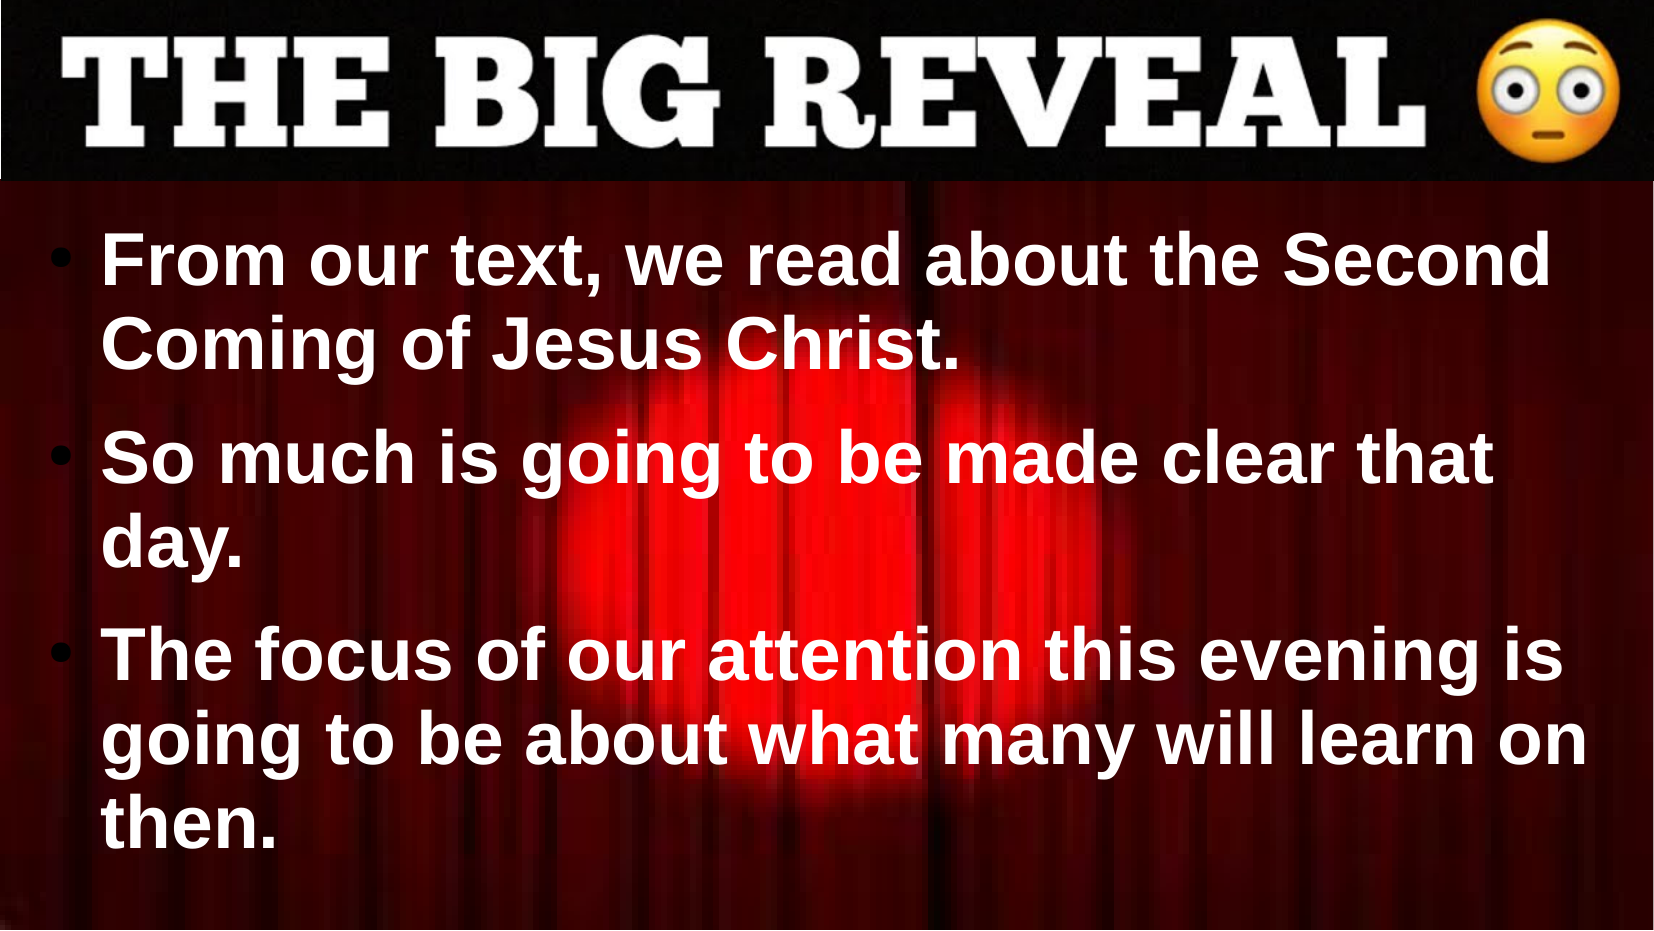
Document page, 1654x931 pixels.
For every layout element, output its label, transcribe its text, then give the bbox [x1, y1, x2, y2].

list From our text, we read about the Second Coming of Jesus Christ. So much is going to be made clear that day. The focus of our attention this evening is going to be about what many will learn on then. [30, 217, 1606, 886]
picture [0, 0, 1654, 930]
